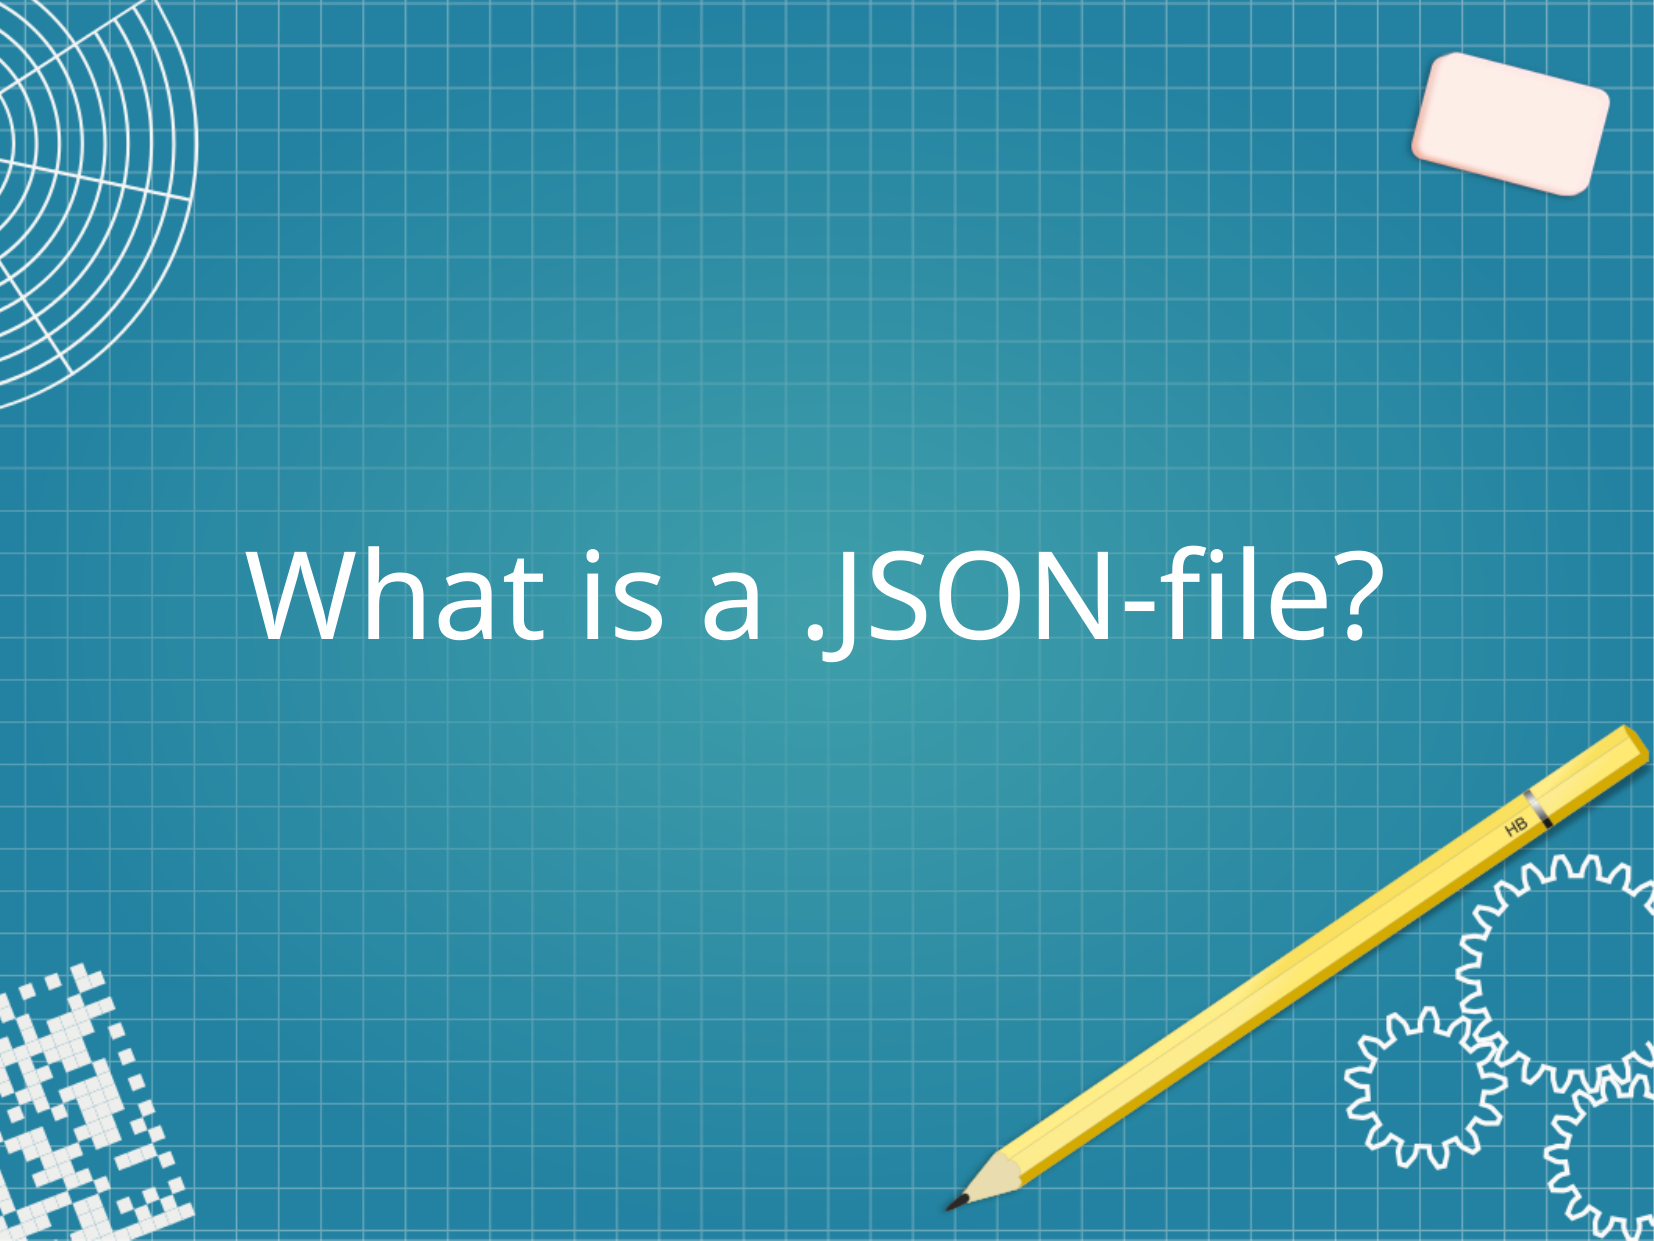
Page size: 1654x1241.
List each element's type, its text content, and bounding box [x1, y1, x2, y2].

picture [0, 0, 1654, 1241]
title What is a .JSON-file? [71, 450, 1561, 734]
